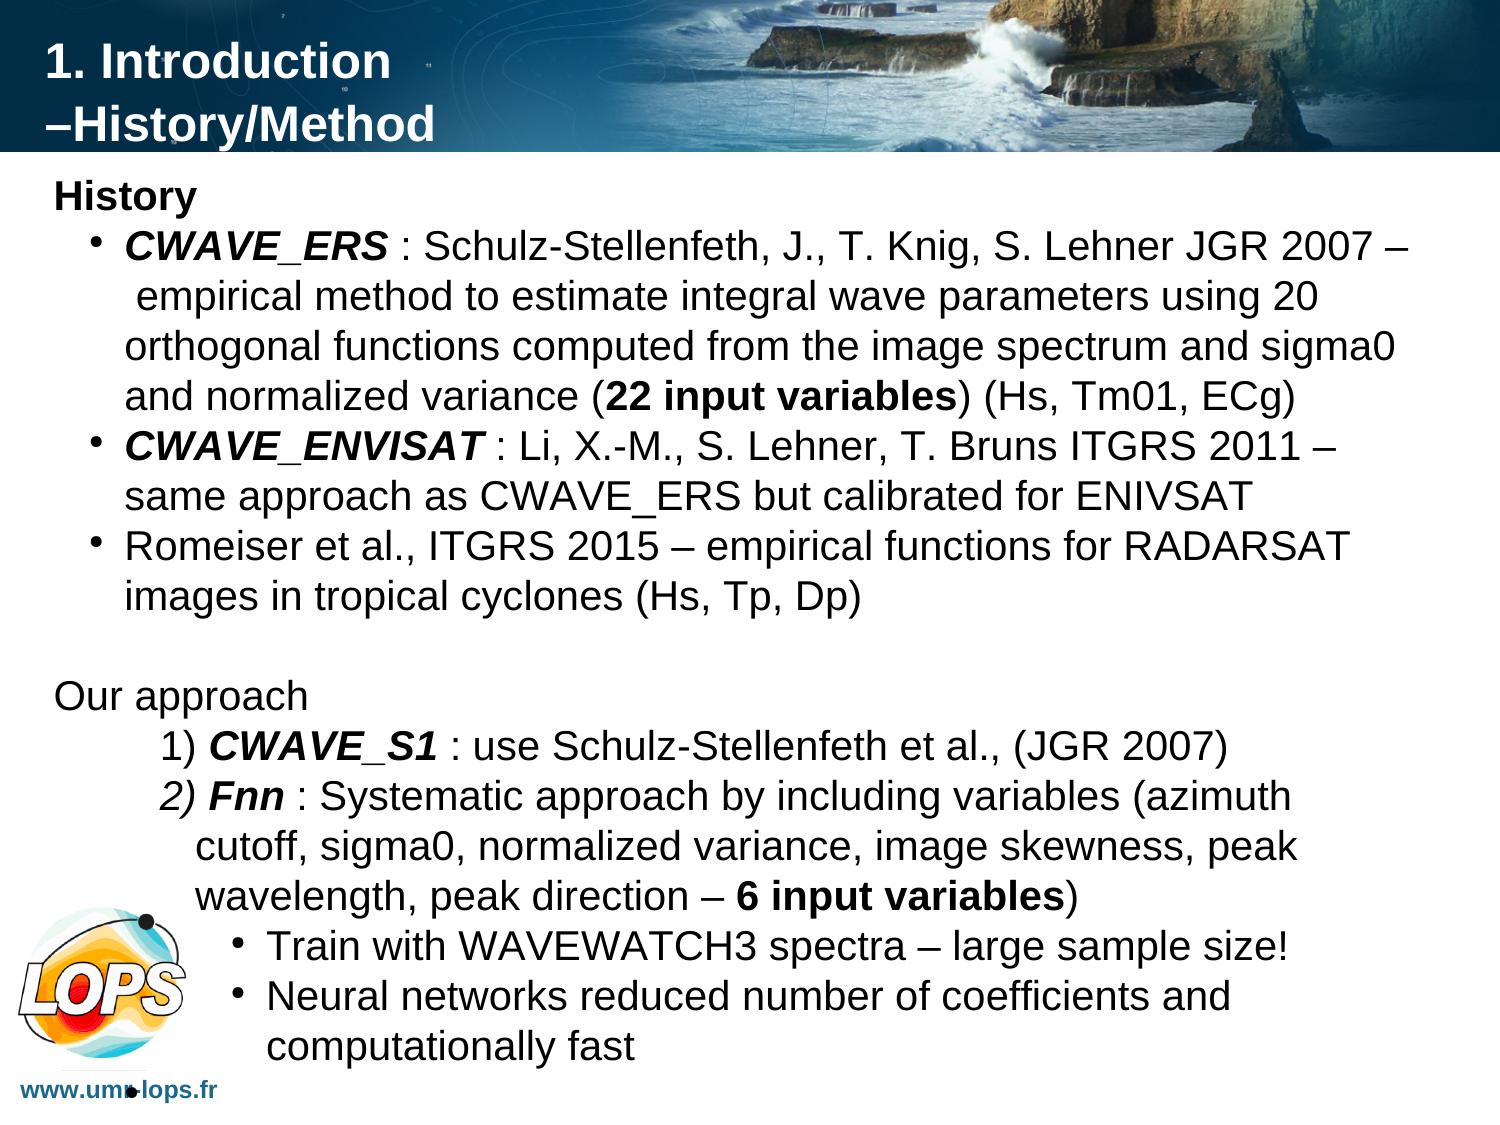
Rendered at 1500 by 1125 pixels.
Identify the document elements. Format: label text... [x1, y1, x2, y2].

text_box 1. Introduction –History/Method [29, 17, 812, 166]
picture [12, 897, 195, 1071]
picture [0, 0, 1500, 152]
text_box History CWAVE_ERS : Schulz-Stellenfeth, J., T. Knig, S. Lehner JGR 2007 – empirical method to estimate integral wave parameters using 20 orthogonal functions computed from the image spectrum and sigma0 and normalized variance (22 input variables) (Hs, Tm01, ECg) CWAVE_ENVISAT : Li, X.-M., S. Lehner, T. Bruns ITGRS 2011 – same approach as CWAVE_ERS but calibrated for ENIVSAT Romeiser et al., ITGRS 2015 – empirical functions for RADARSAT images in tropical cyclones (Hs, Tp, Dp) Our approach CWAVE_S1 : use Schulz-Stellenfeth et al., (JGR 2007) Fnn : Systematic approach by including variables (azimuth cutoff, sigma0, normalized variance, image skewness, peak wavelength, peak direction – 6 input variables) Train with WAVEWATCH3 spectra – large sample size! Neural networks reduced number of coefficients and computationally fast [38, 161, 1427, 1125]
